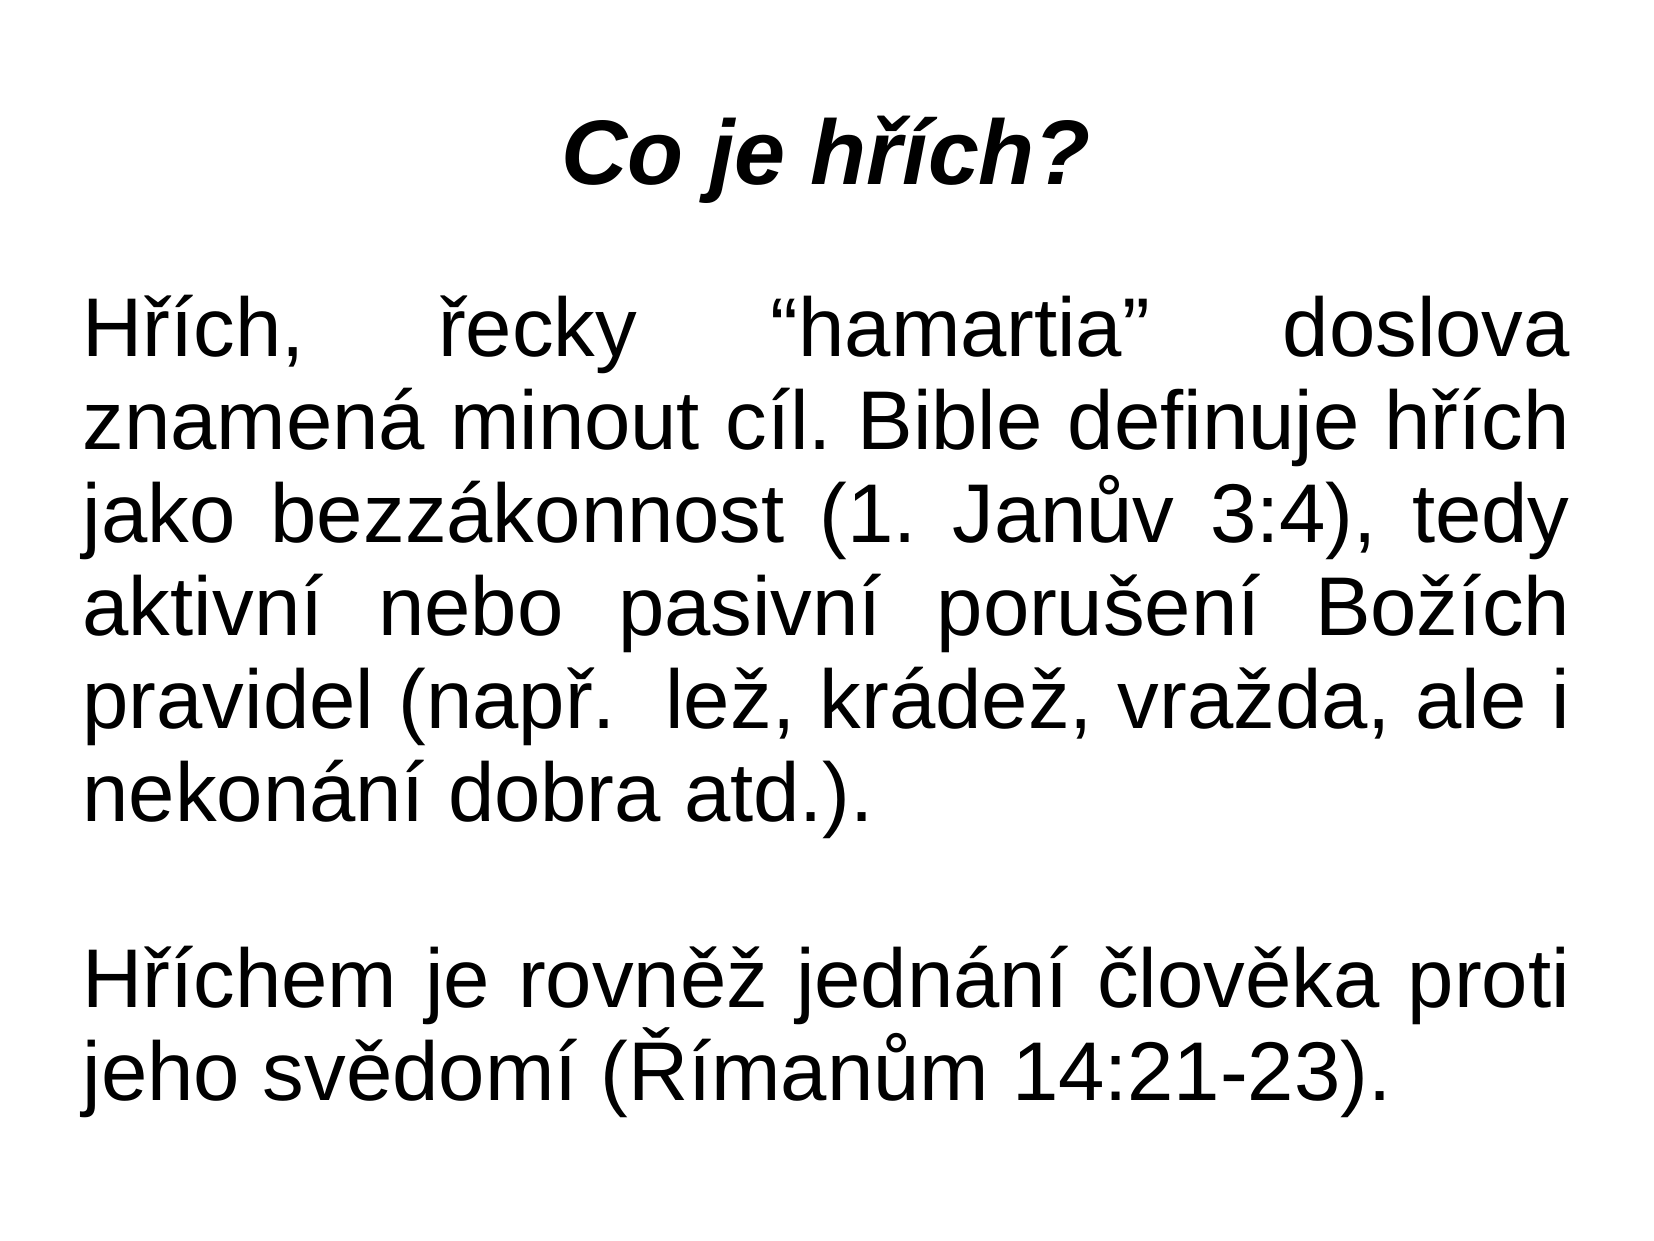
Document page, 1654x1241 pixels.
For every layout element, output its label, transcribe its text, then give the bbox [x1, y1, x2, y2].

title Co je hřích? [82, 49, 1571, 257]
subtitle Hřích, řecky “hamartia” doslova znamená minout cíl. Bible definuje hřích jako bezzákonnost (1. Janův 3:4), tedy aktivní nebo pasivní porušení Božích pravidel (např. lež, krádež, vražda, ale i nekonání dobra atd.). Hříchem je rovněž jednání člověka proti jeho svědomí (Římanům 14:21-23). [82, 280, 1571, 1119]
